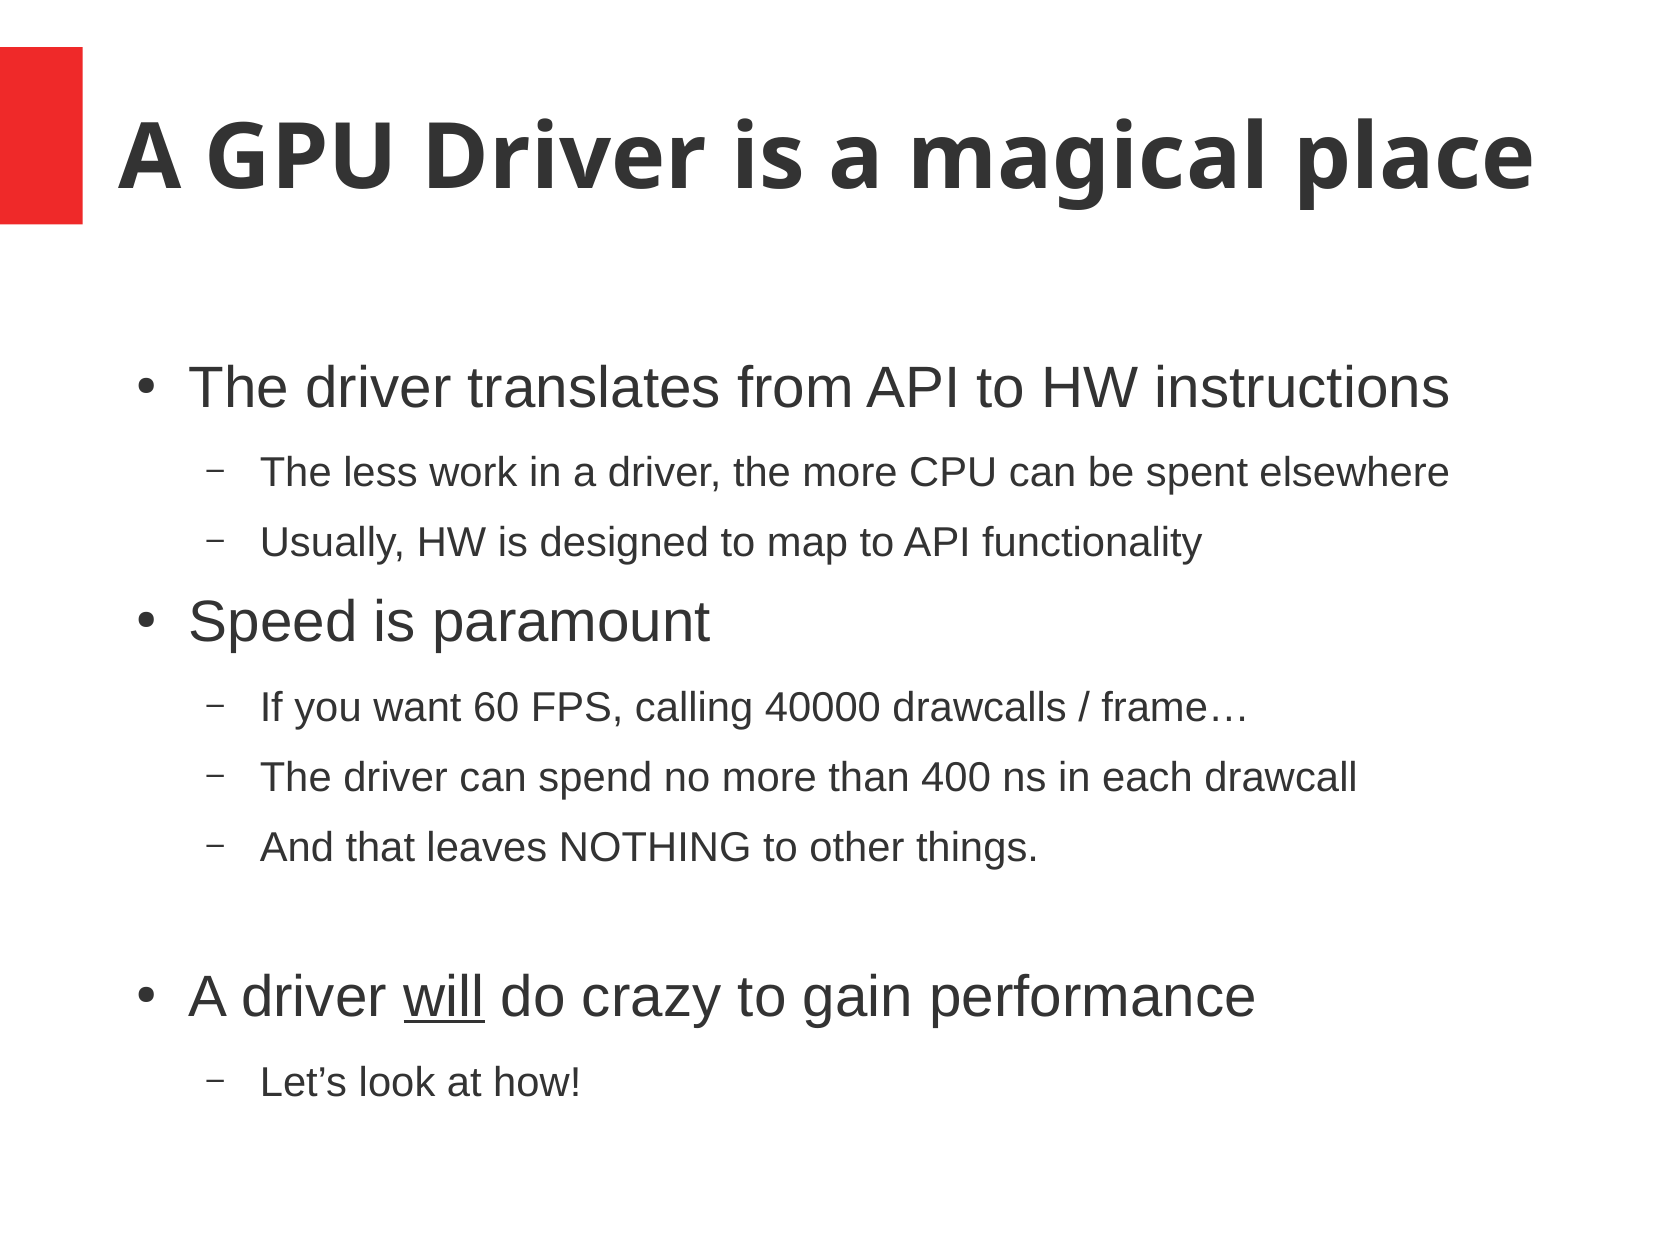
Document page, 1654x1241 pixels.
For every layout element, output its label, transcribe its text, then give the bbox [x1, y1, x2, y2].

title A GPU Driver is a magical place [118, 49, 1571, 257]
list The driver translates from API to HW instructions The less work in a driver, the more CPU can be spent elsewhere Usually, HW is designed to map to API functionality Speed is paramount If you want 60 FPS, calling 40000 drawcalls / frame… The driver can spend no more than 400 ns in each drawcall And that leaves NOTHING to other things. A driver will do crazy to gain performance Let’s look at how! [118, 354, 1583, 1074]
